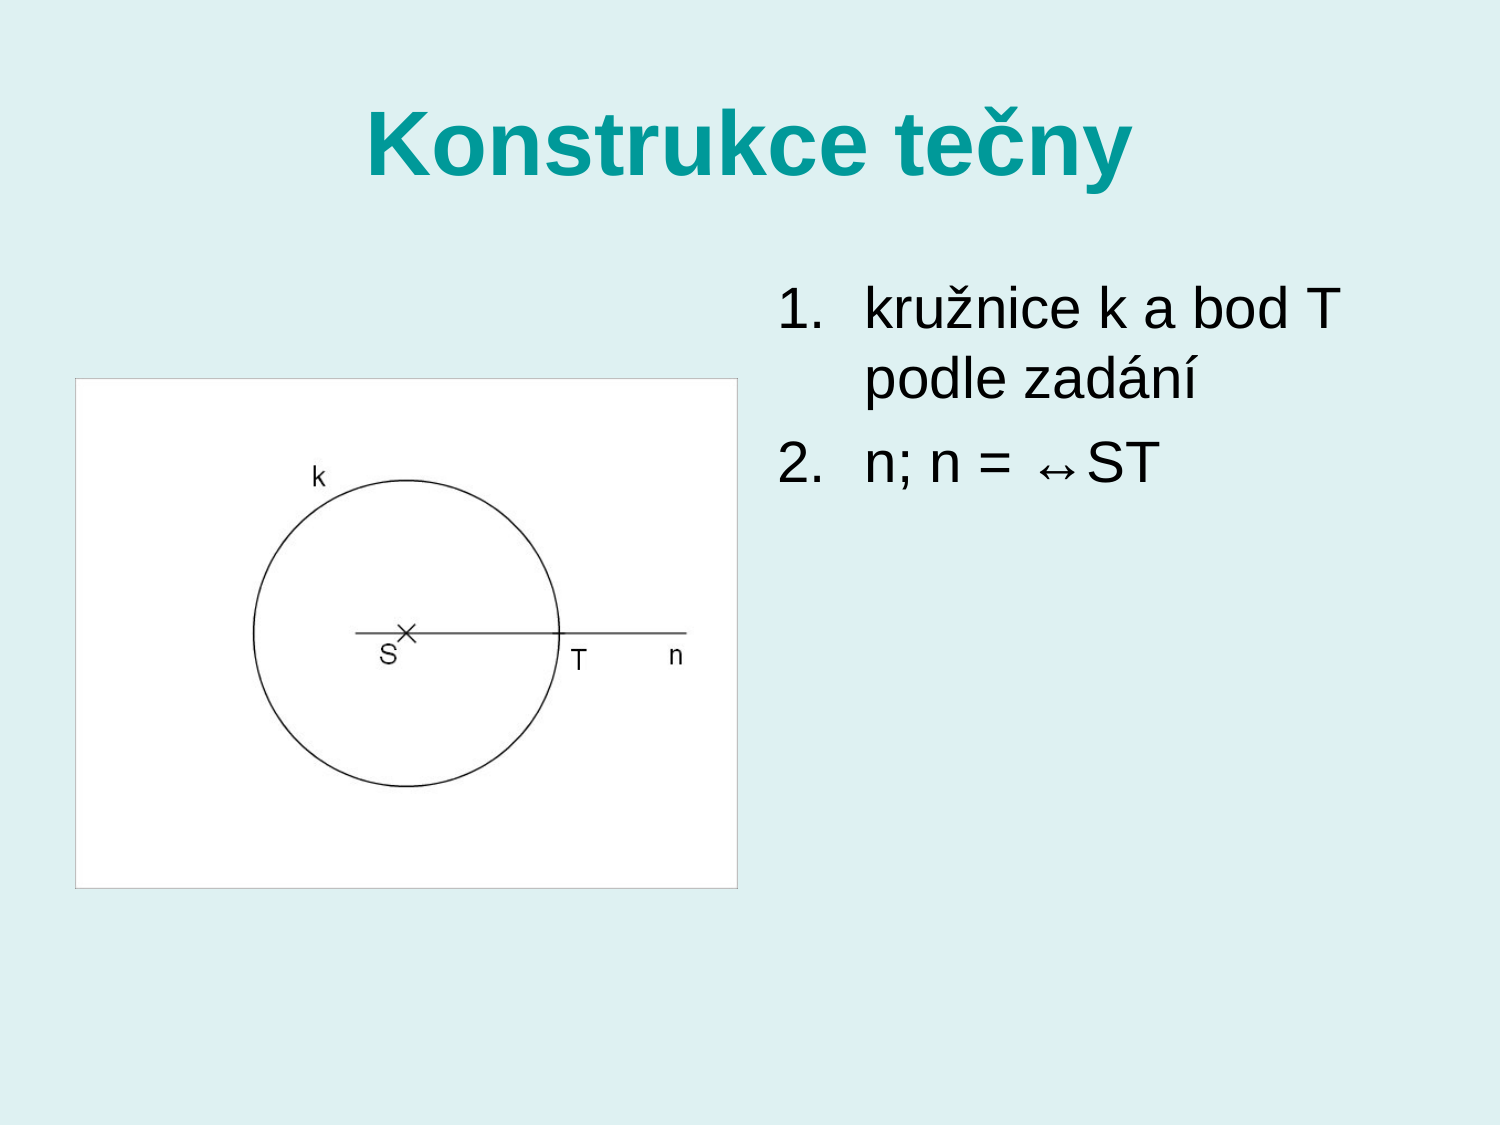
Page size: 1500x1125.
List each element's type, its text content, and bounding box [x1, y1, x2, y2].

list kružnice k a bod T podle zadání n; n = ↔ST [762, 262, 1426, 1006]
title Konstrukce tečny [75, 45, 1426, 233]
picture [75, 378, 738, 889]
